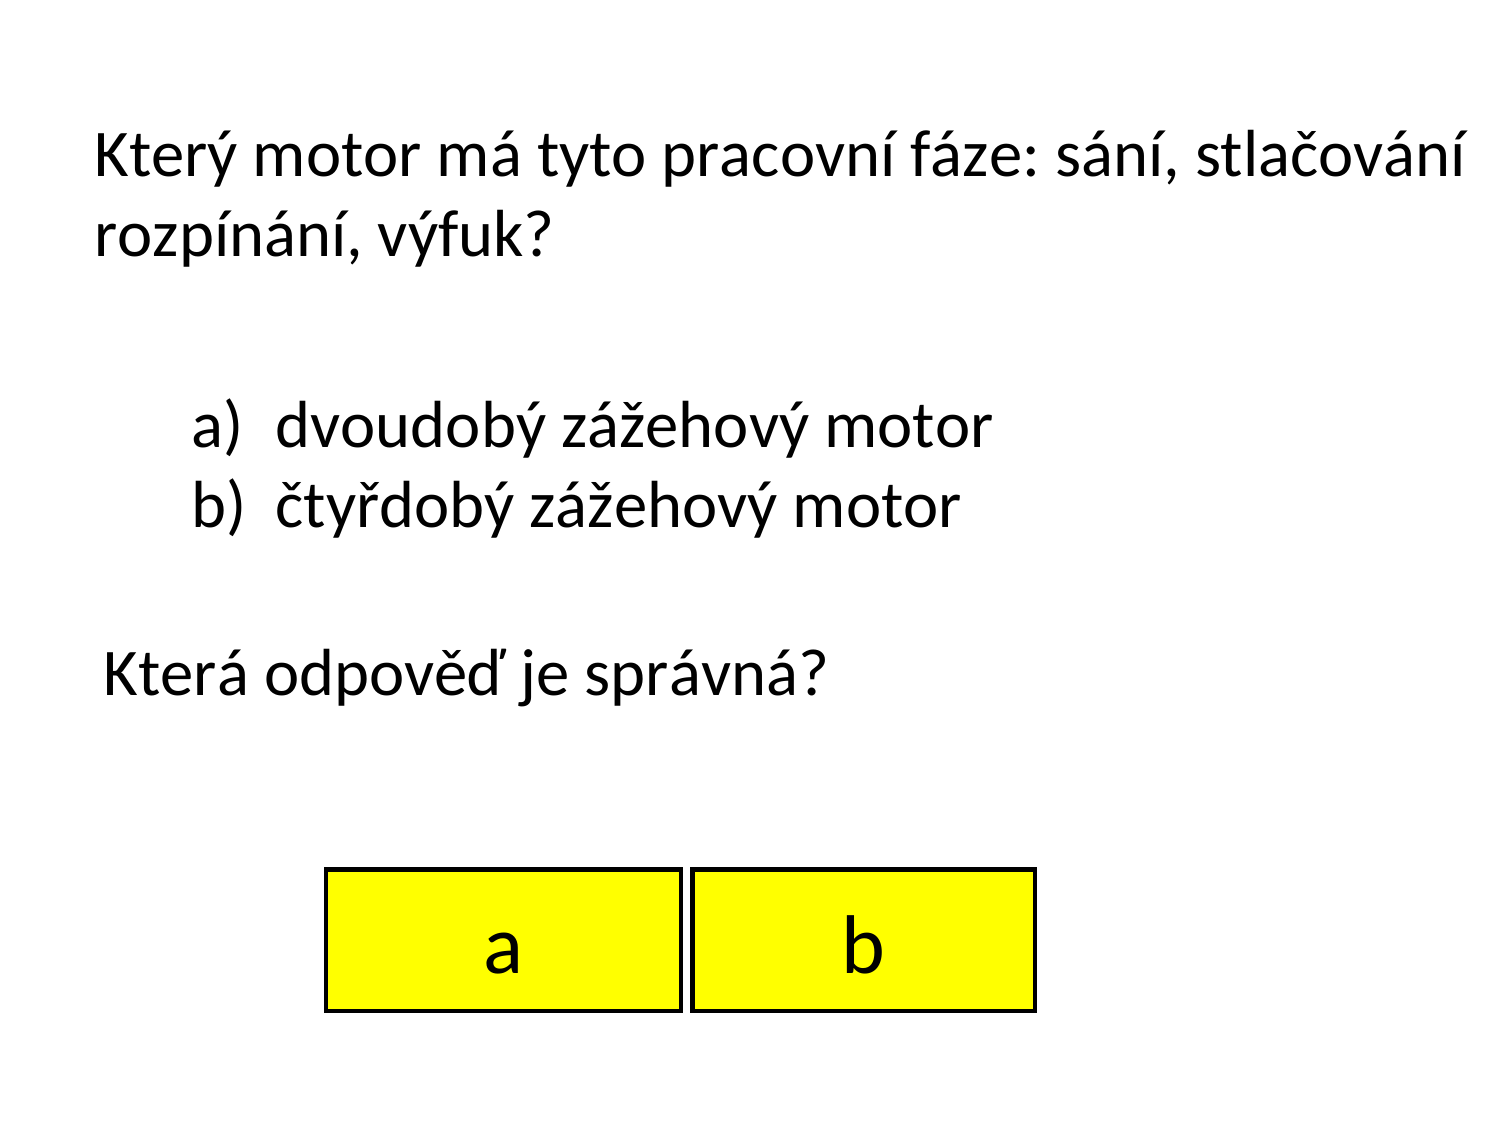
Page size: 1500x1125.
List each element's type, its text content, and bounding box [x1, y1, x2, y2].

text_box Který motor má tyto pracovní fáze: sání, stlačování rozpínání, výfuk? [79, 101, 1483, 278]
text_box Která odpověď je správná? [88, 621, 845, 717]
text_box b [692, 869, 1036, 1012]
text_box a [326, 869, 681, 1012]
text_box dvoudobý zážehový motor čtyřdobý zážehový motor [176, 373, 1010, 549]
